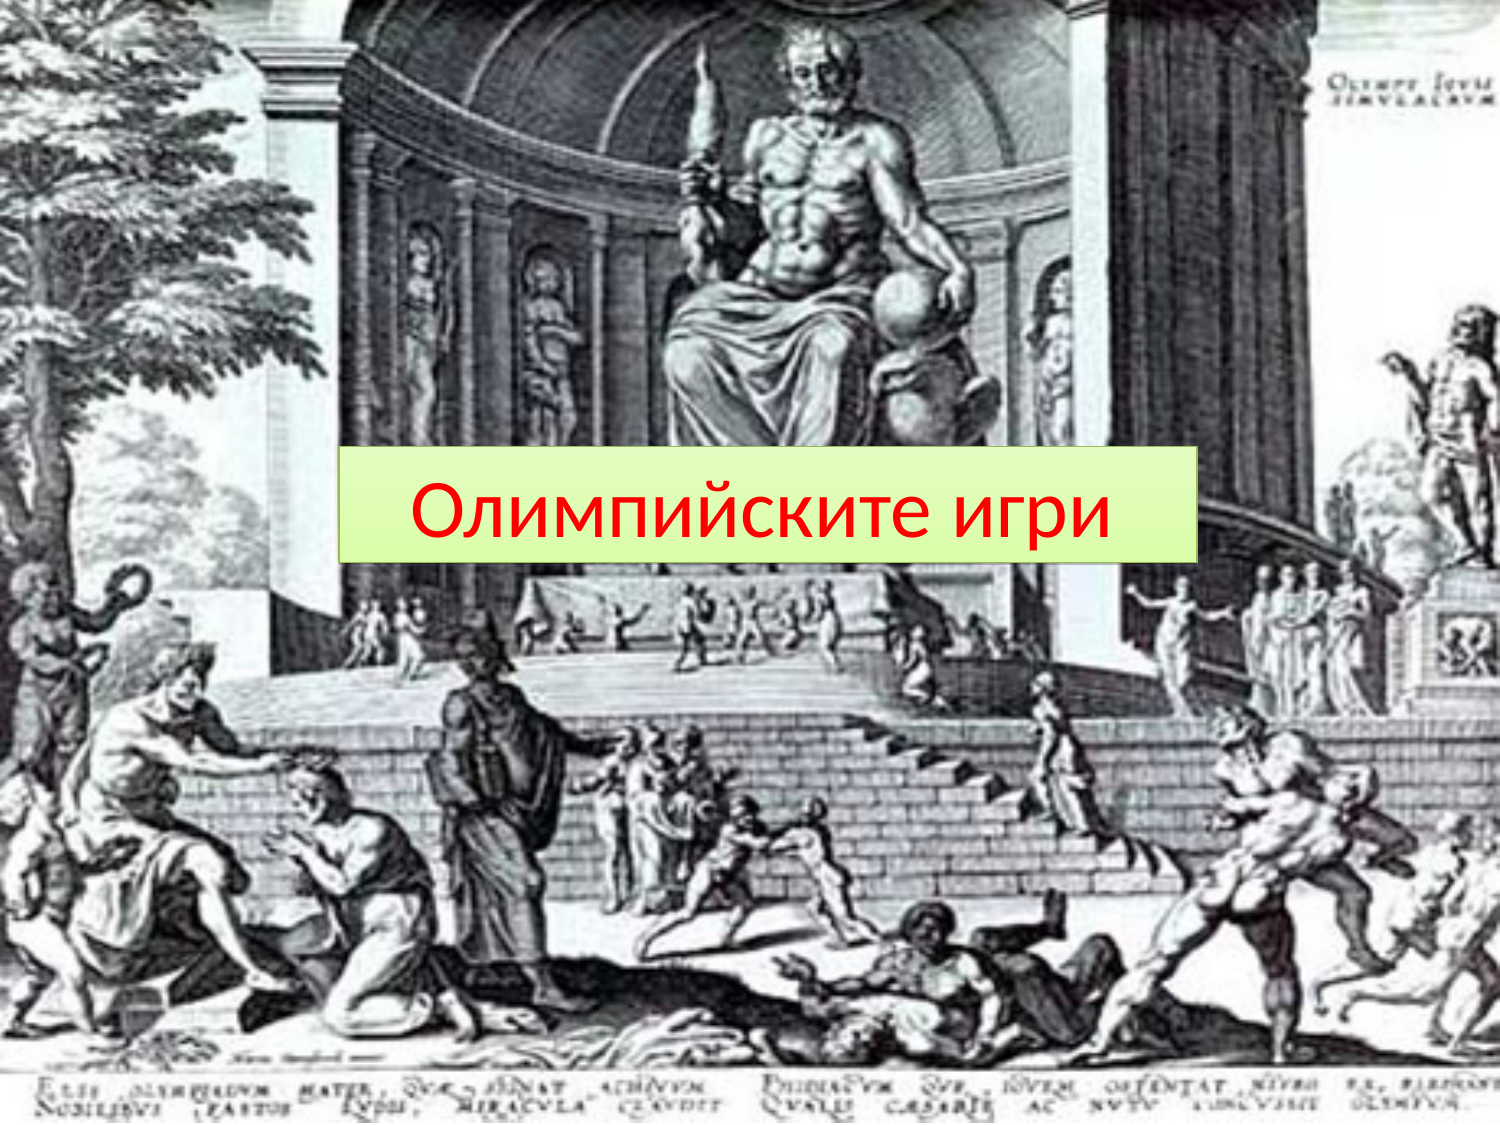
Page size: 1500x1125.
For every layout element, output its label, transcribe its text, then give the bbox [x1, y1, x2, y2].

text_box Олимпийските игри [339, 446, 1197, 563]
picture [0, 0, 1500, 1123]
